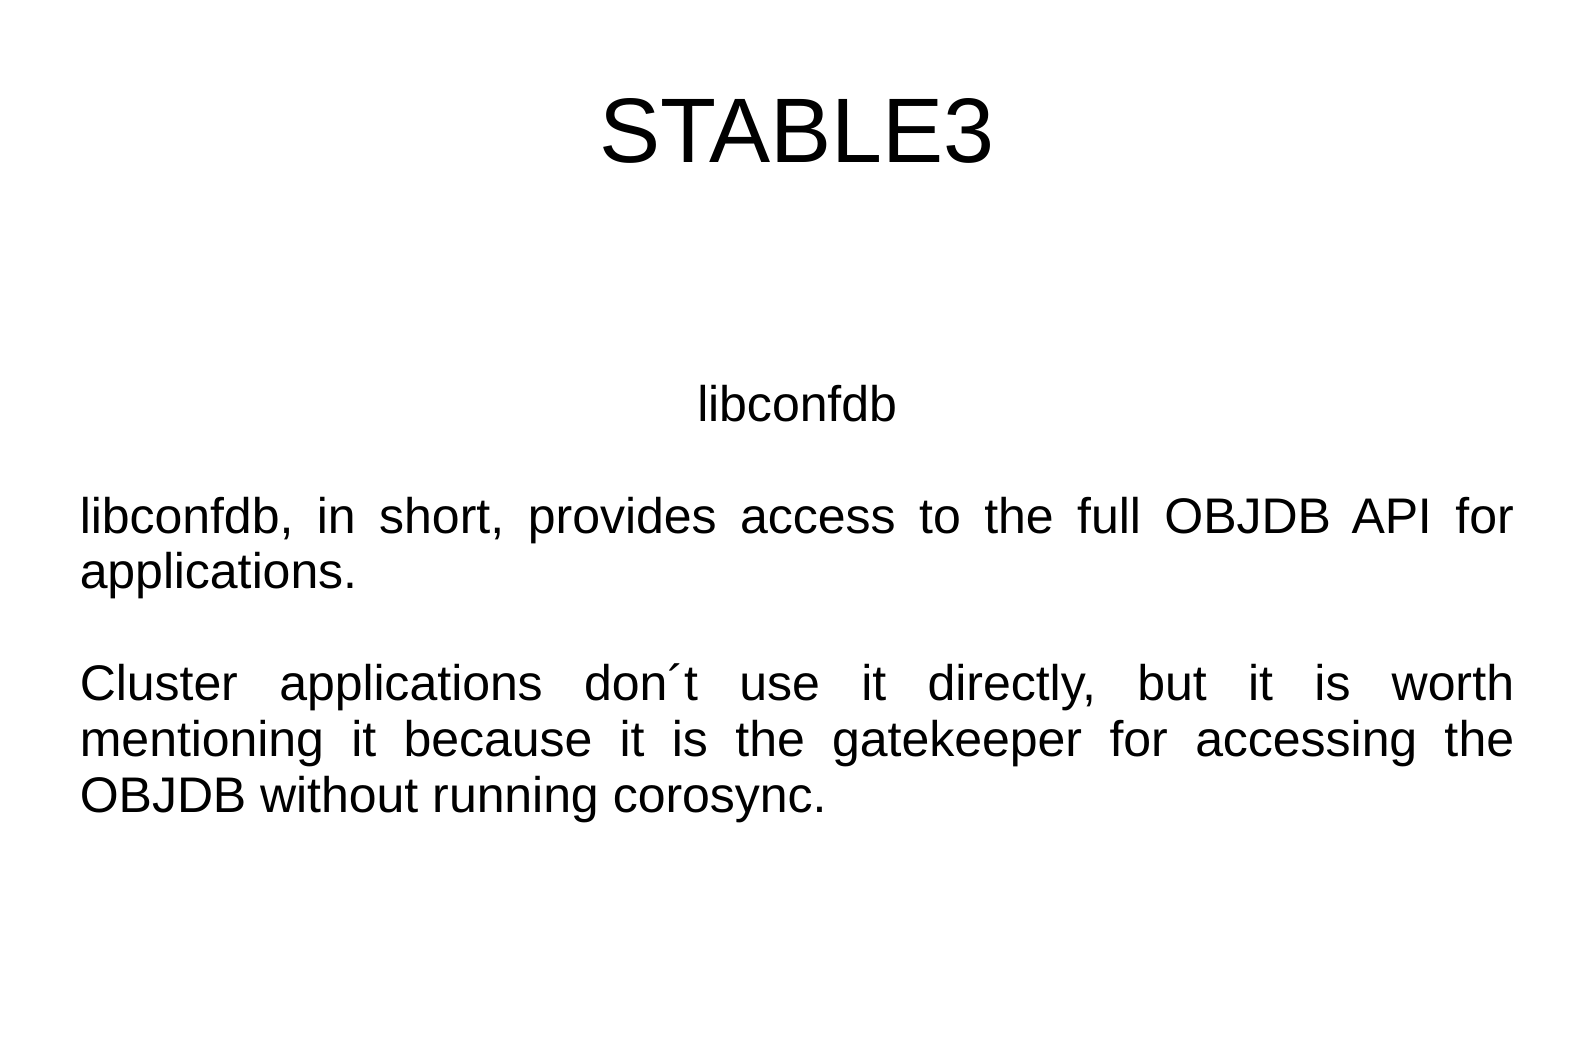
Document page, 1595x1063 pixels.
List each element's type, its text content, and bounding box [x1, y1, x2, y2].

subtitle libconfdb libconfdb, in short, provides access to the full OBJDB API for applications. Cluster applications don´t use it directly, but it is worth mentioning it because it is the gatekeeper for accessing the OBJDB without running corosync. [79, 256, 1515, 943]
title STABLE3 [79, 49, 1515, 213]
